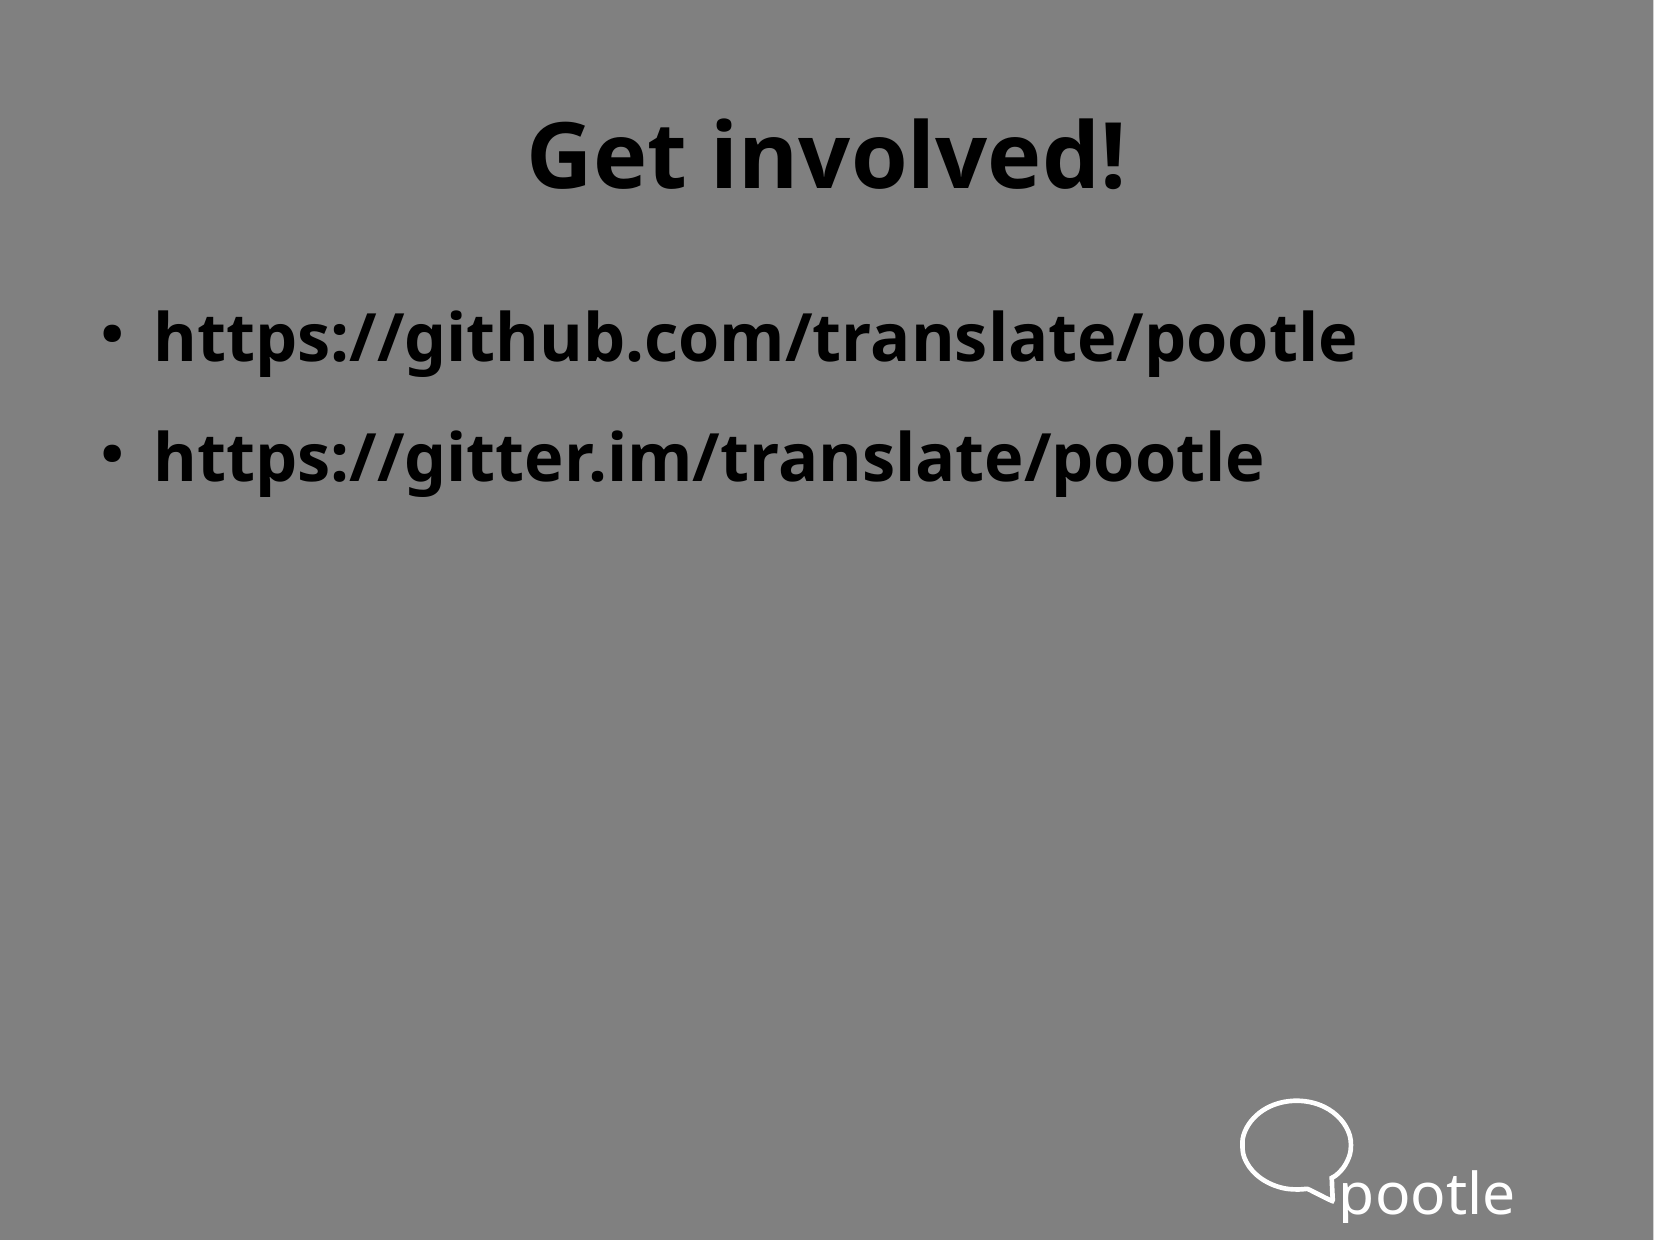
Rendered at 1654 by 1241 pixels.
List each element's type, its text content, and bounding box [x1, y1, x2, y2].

list https://github.com/translate/pootle https://gitter.im/translate/pootle [82, 290, 1571, 1010]
title Get involved! [82, 49, 1571, 257]
